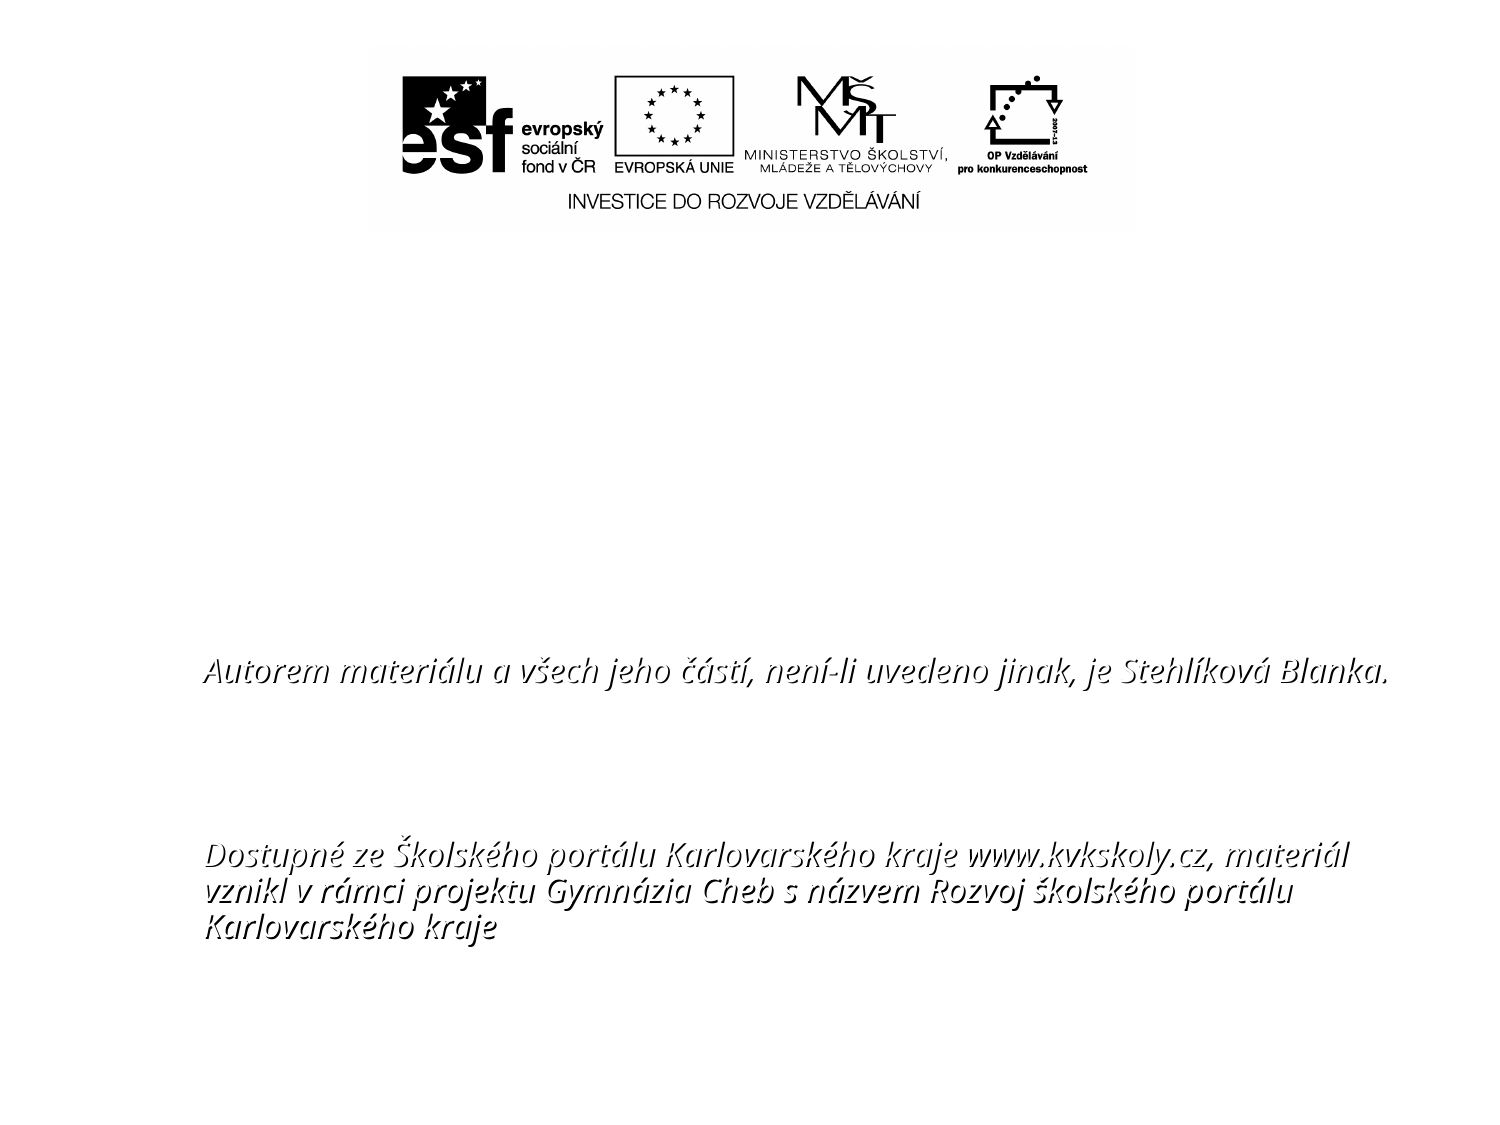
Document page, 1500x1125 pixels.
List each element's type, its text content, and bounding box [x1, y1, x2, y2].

picture [366, 45, 1134, 233]
list Autorem materiálu a všech jeho částí, není-li uvedeno jinak, je Stehlíková Blanka. Dostupné ze Školského portálu Karlovarského kraje www.kvkskoly.cz, materiál vznikl v rámci projektu Gymnázia Cheb s názvem Rozvoj školského portálu Karlovarského kraje [75, 262, 1426, 1005]
